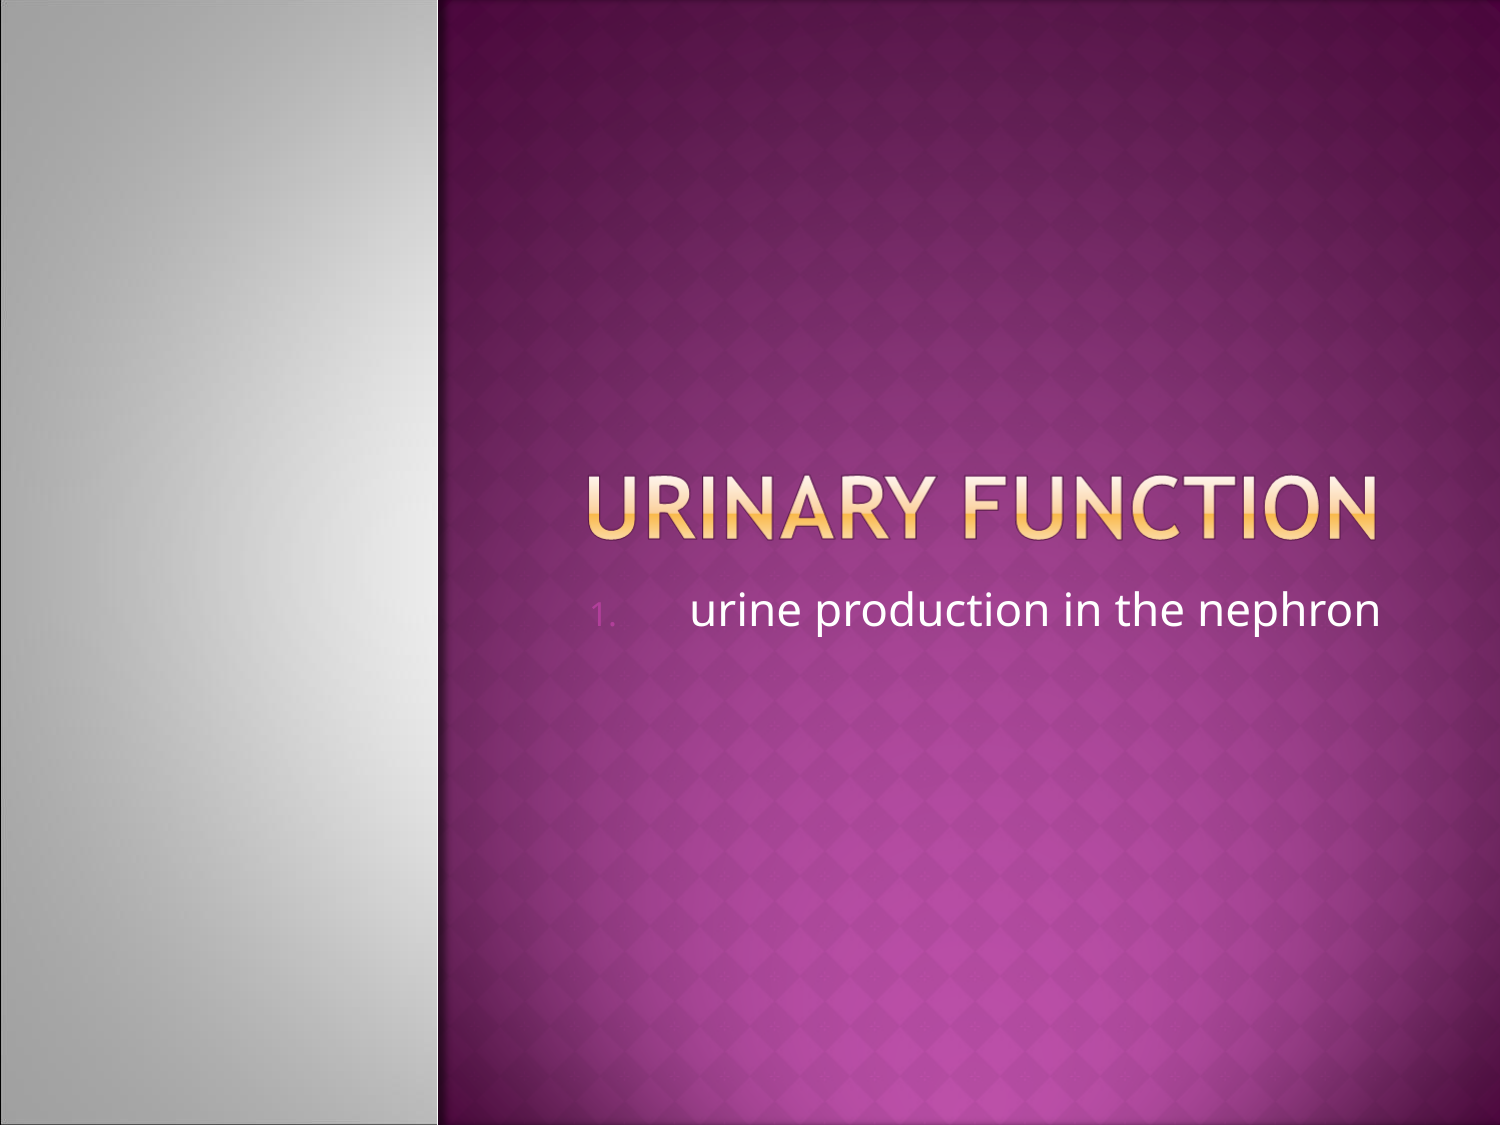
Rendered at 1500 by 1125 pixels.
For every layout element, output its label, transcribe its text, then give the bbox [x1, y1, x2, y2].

text_box urine production in the nephron [550, 580, 1390, 762]
picture [438, 0, 1500, 1125]
picture [0, 0, 437, 1125]
text_box [528, 86, 1436, 560]
